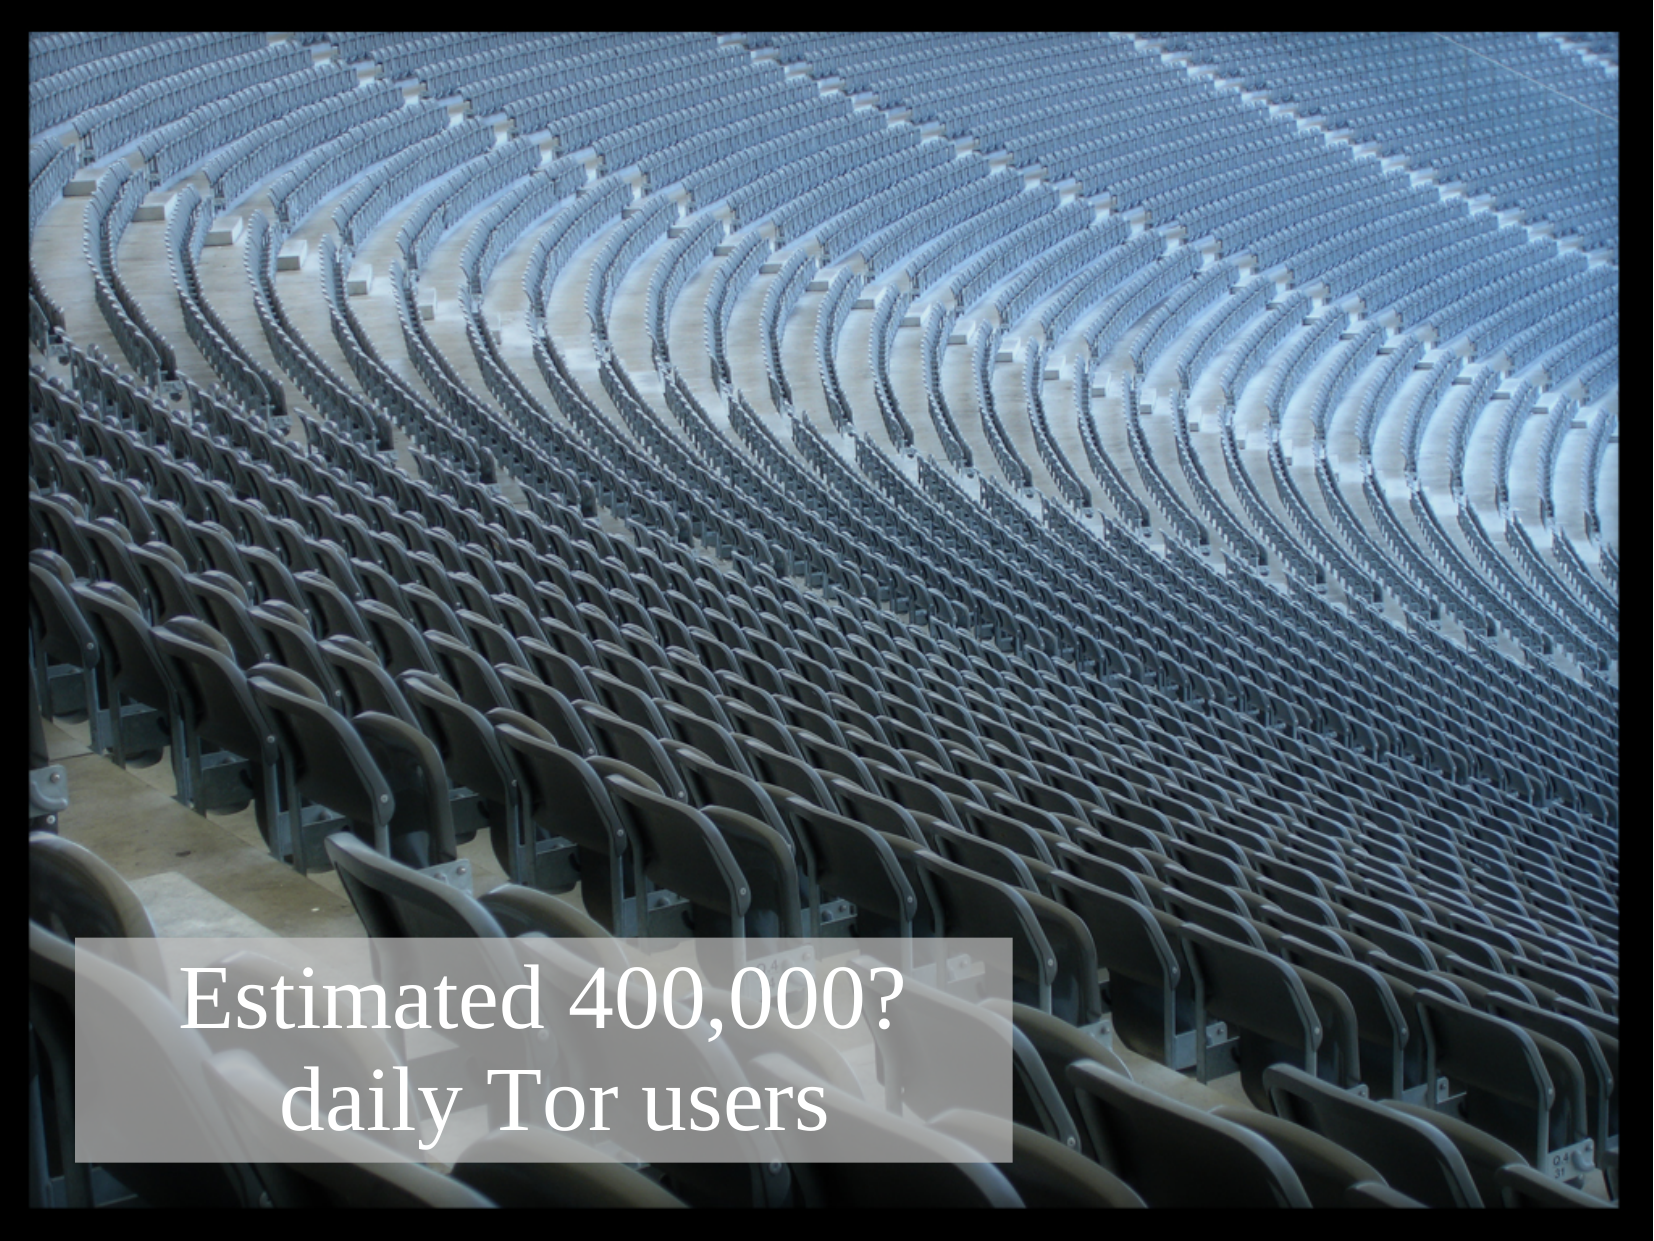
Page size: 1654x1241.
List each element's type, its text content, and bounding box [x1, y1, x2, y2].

text_box [75, 937, 1013, 947]
picture [0, 0, 1653, 1238]
title Estimated 400,000? daily Tor users [75, 947, 1013, 1151]
text_box [75, 1151, 1013, 1163]
